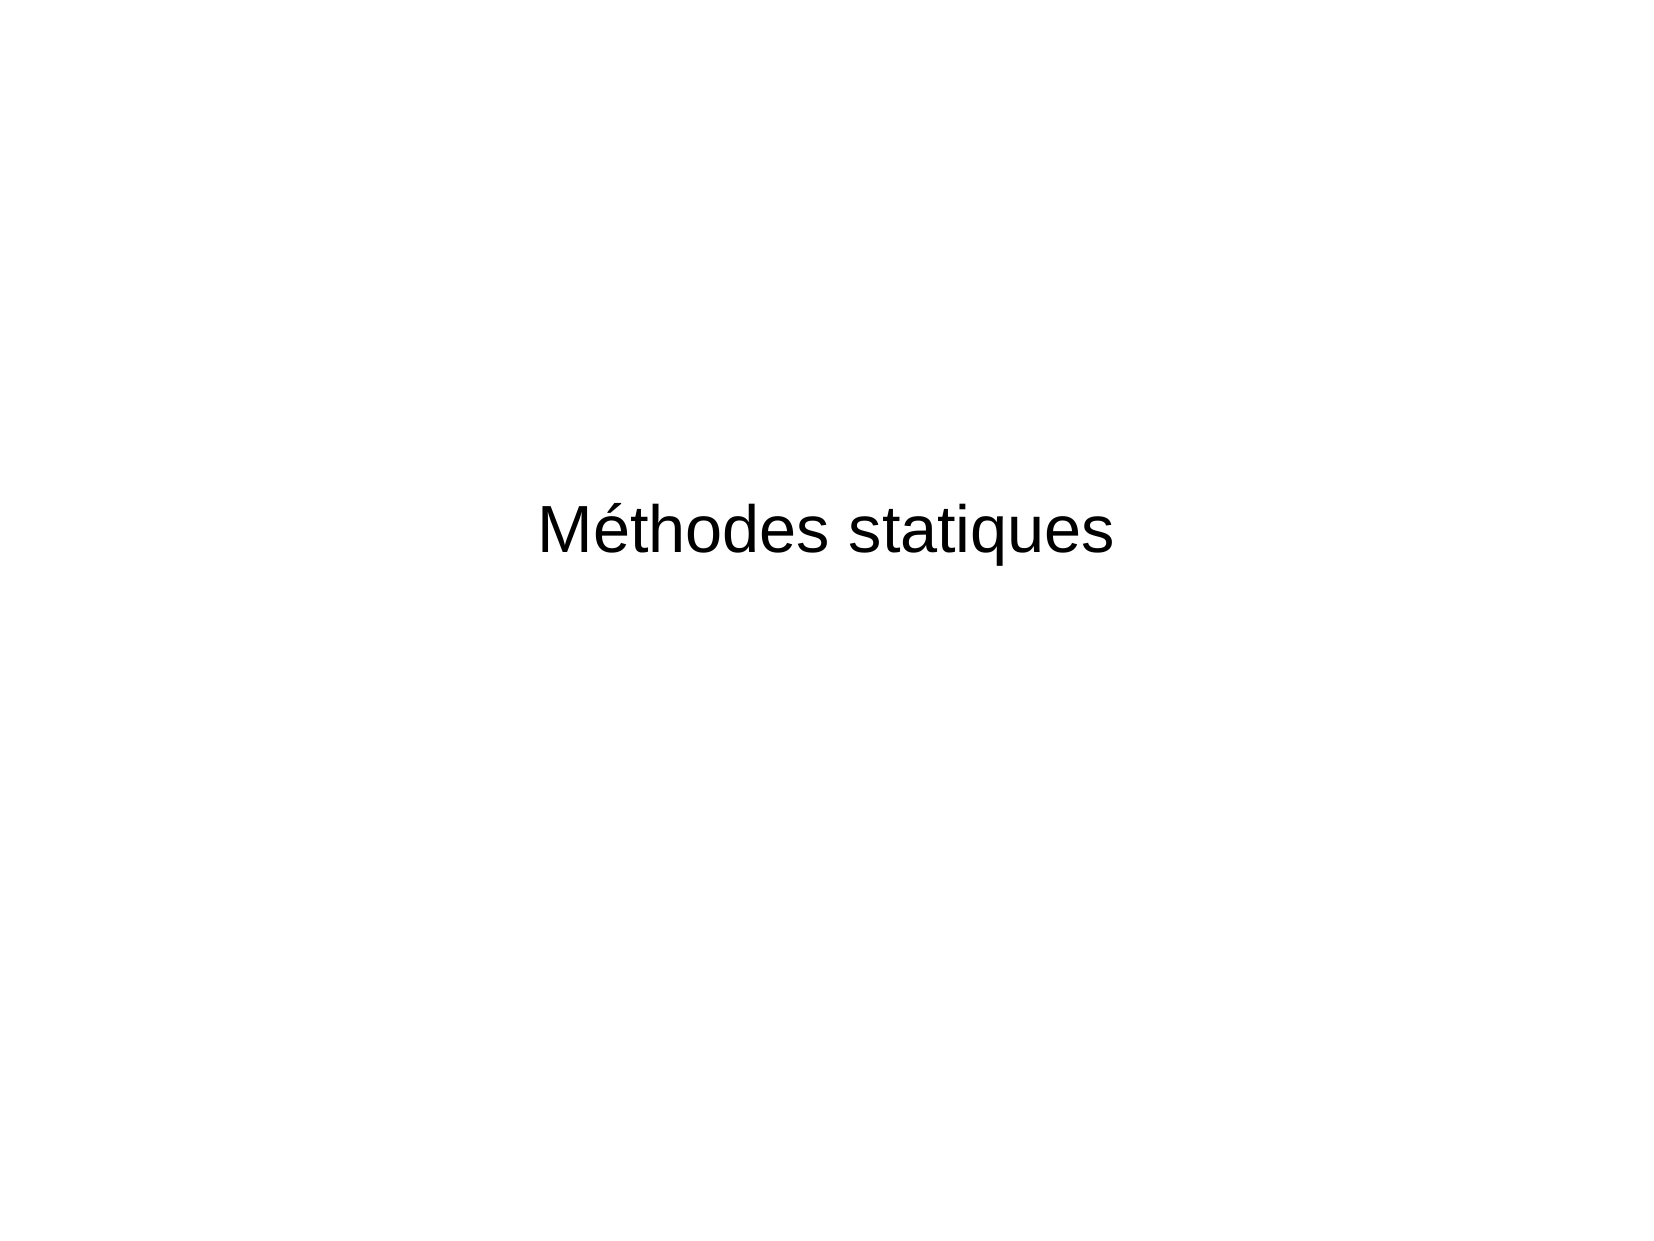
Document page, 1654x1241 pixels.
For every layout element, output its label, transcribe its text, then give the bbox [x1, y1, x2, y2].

subtitle Méthodes statiques [82, 49, 1571, 1010]
